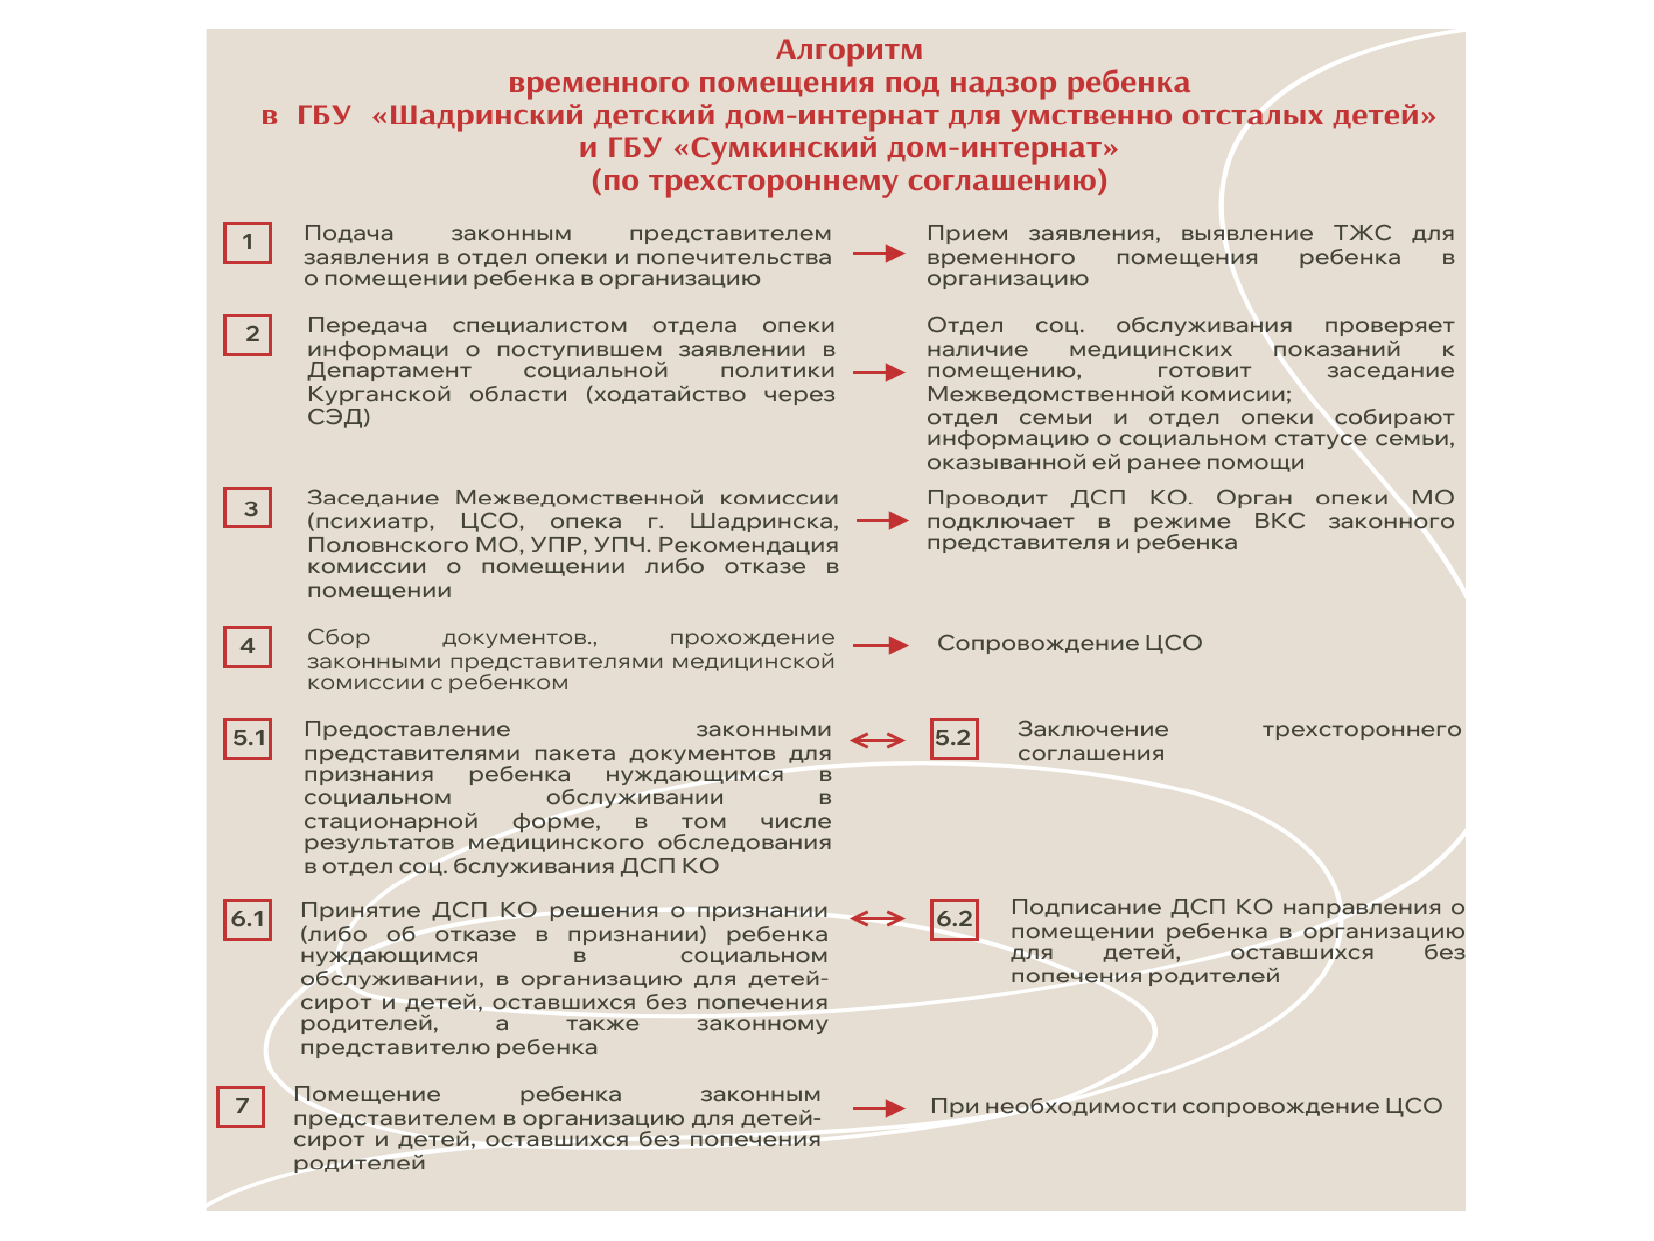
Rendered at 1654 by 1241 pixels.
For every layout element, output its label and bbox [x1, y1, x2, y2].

picture [206, 29, 1477, 1211]
